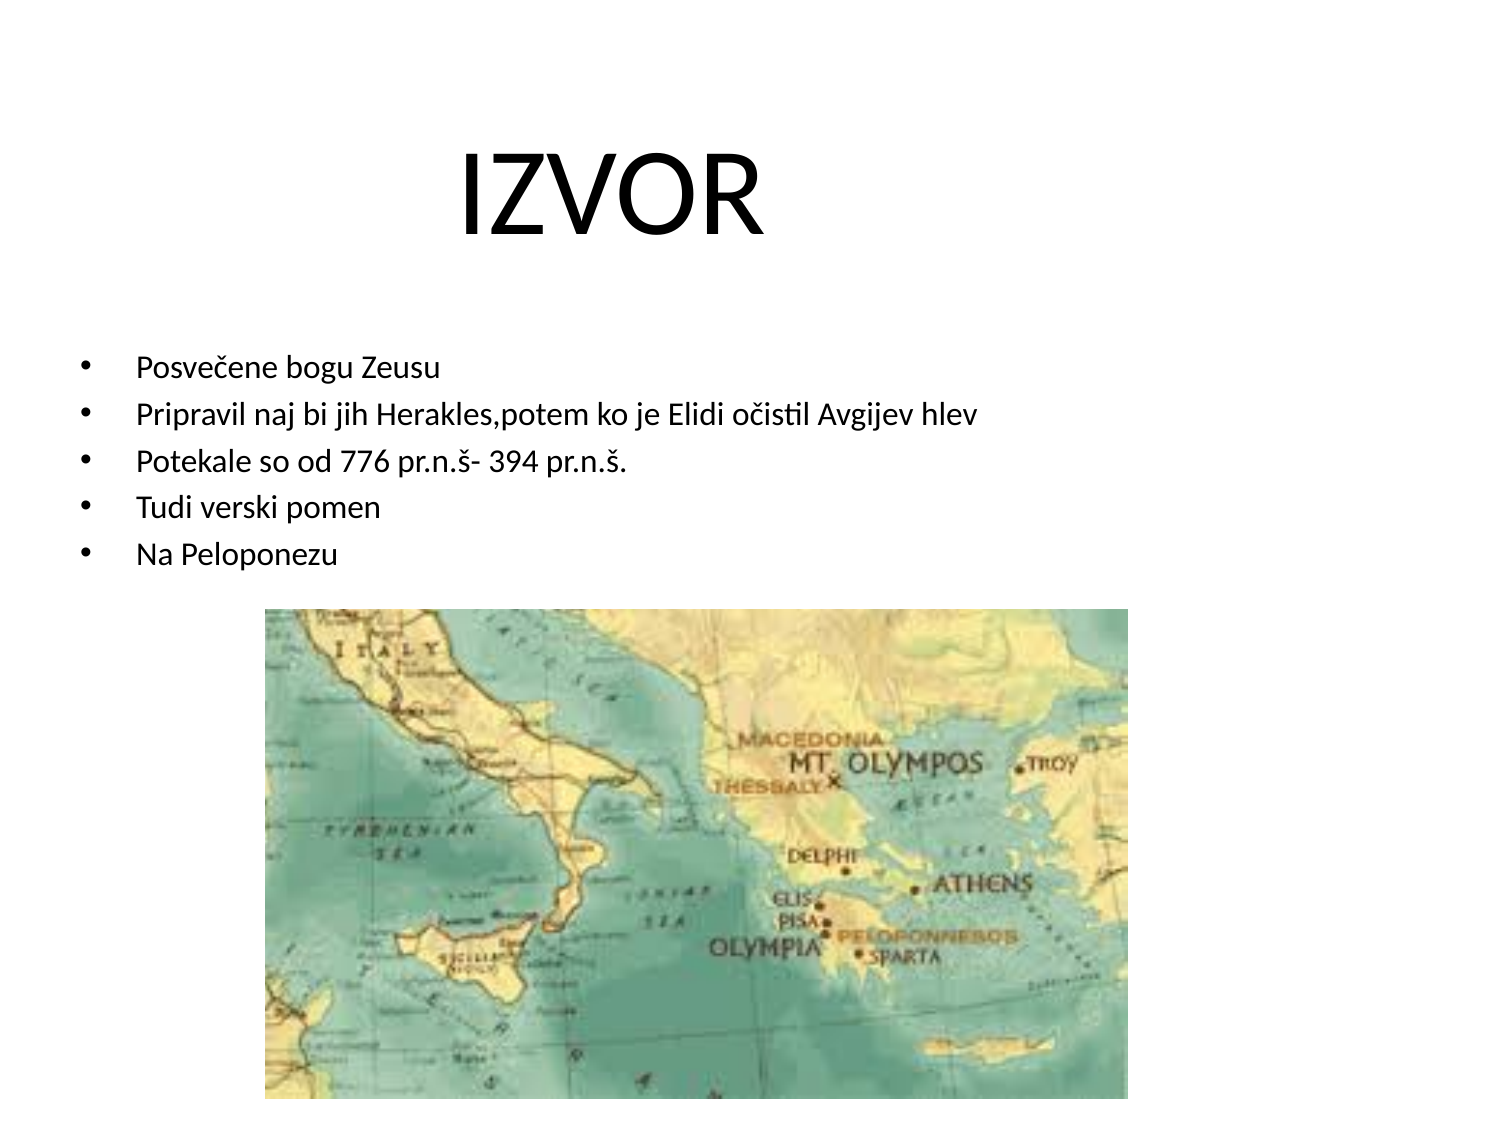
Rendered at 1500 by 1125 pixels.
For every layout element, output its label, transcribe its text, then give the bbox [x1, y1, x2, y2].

list Posvečene bogu Zeusu Pripravil naj bi jih Herakles,potem ko je Elidi očistil Avgijev hlev Potekale so od 776 pr.n.š- 394 pr.n.š. Tudi verski pomen Na Peloponezu [64, 338, 1415, 1081]
text_box IZVOR [159, 101, 1152, 267]
picture [265, 609, 1128, 1099]
